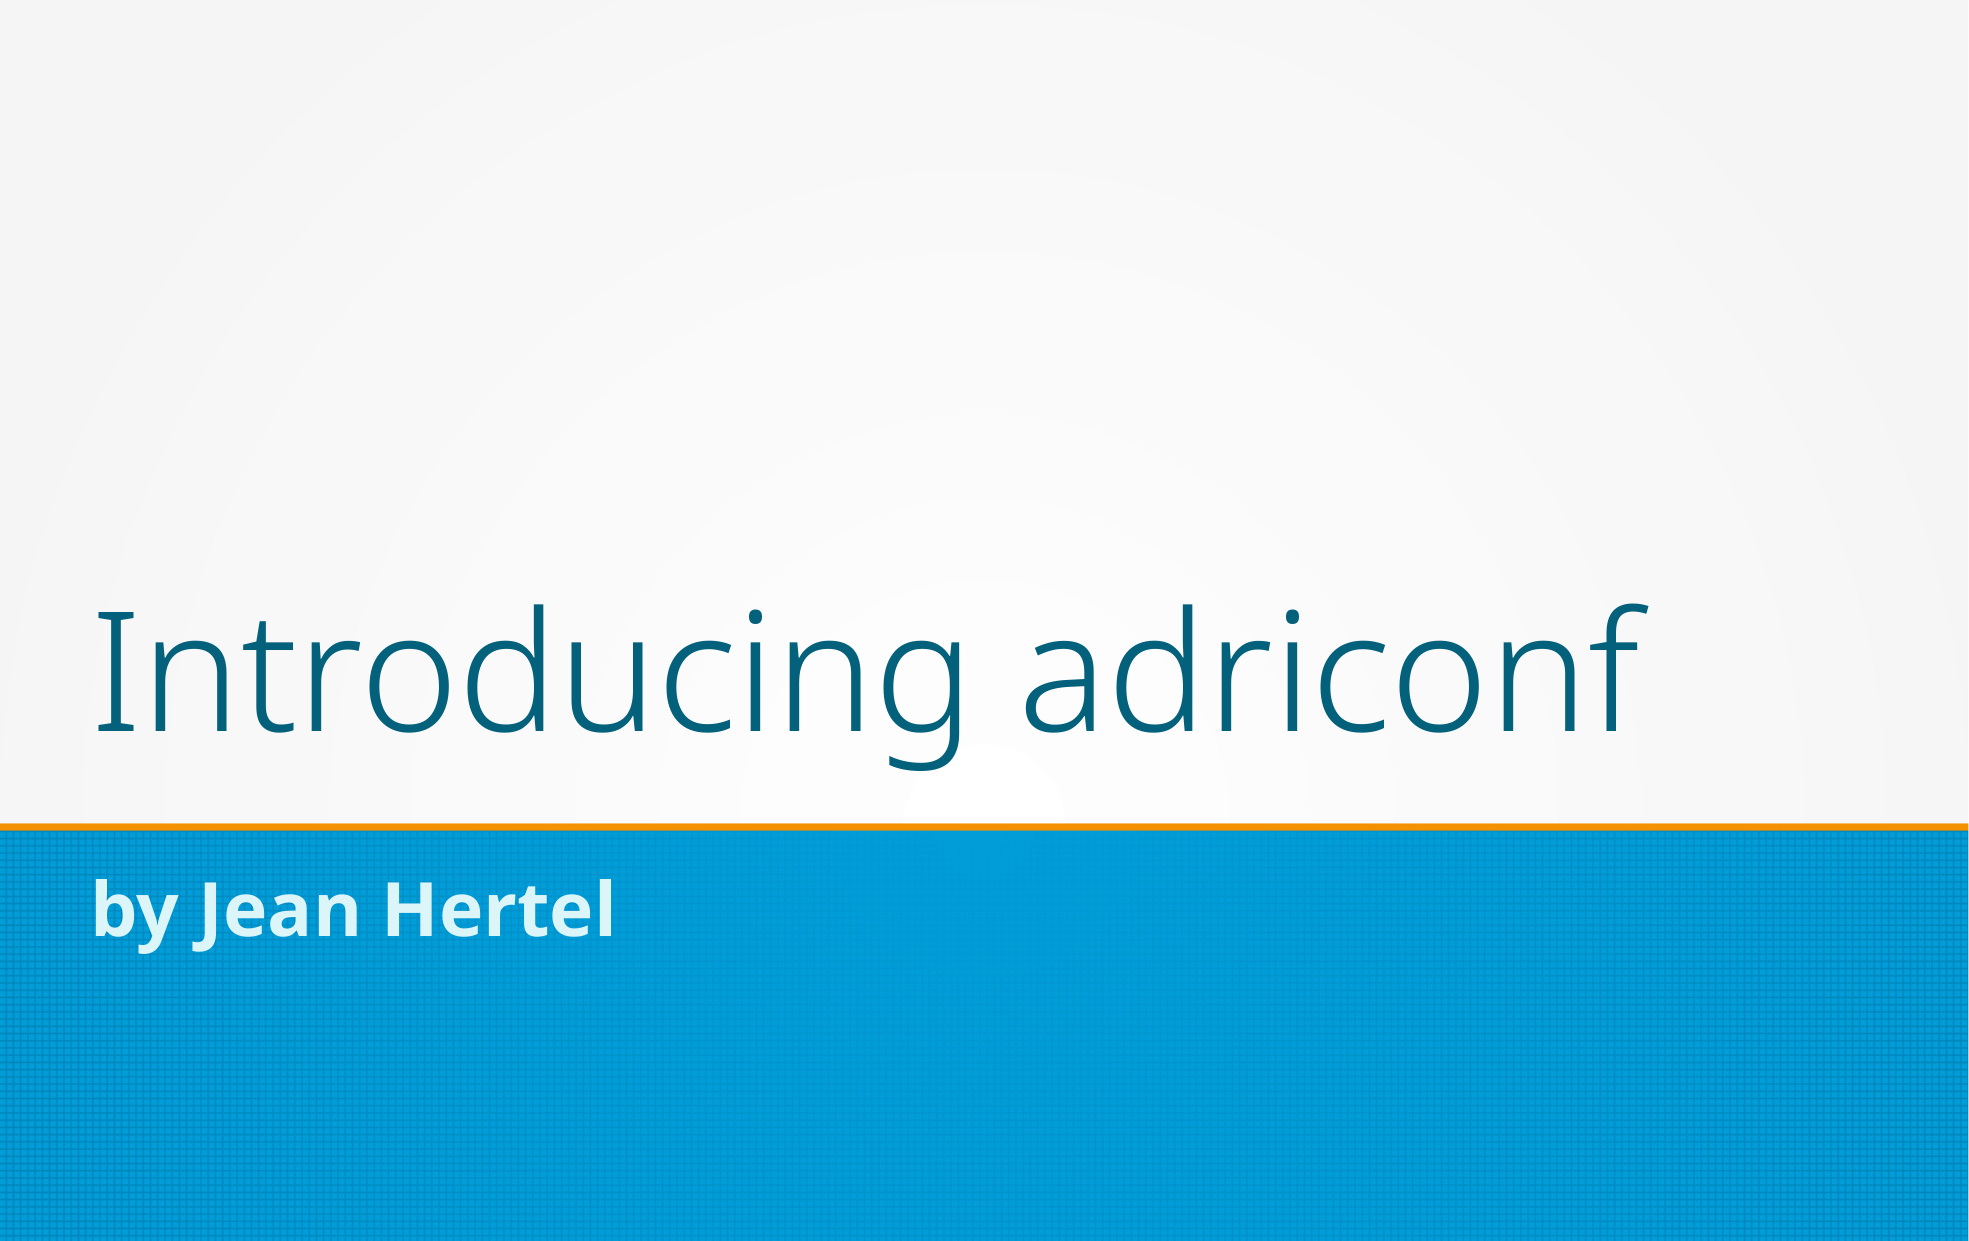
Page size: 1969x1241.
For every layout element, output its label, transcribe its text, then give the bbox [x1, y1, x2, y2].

picture [0, 0, 1969, 830]
title Introducing adriconf [90, 49, 1862, 781]
subtitle by Jean Hertel [90, 855, 1861, 1111]
